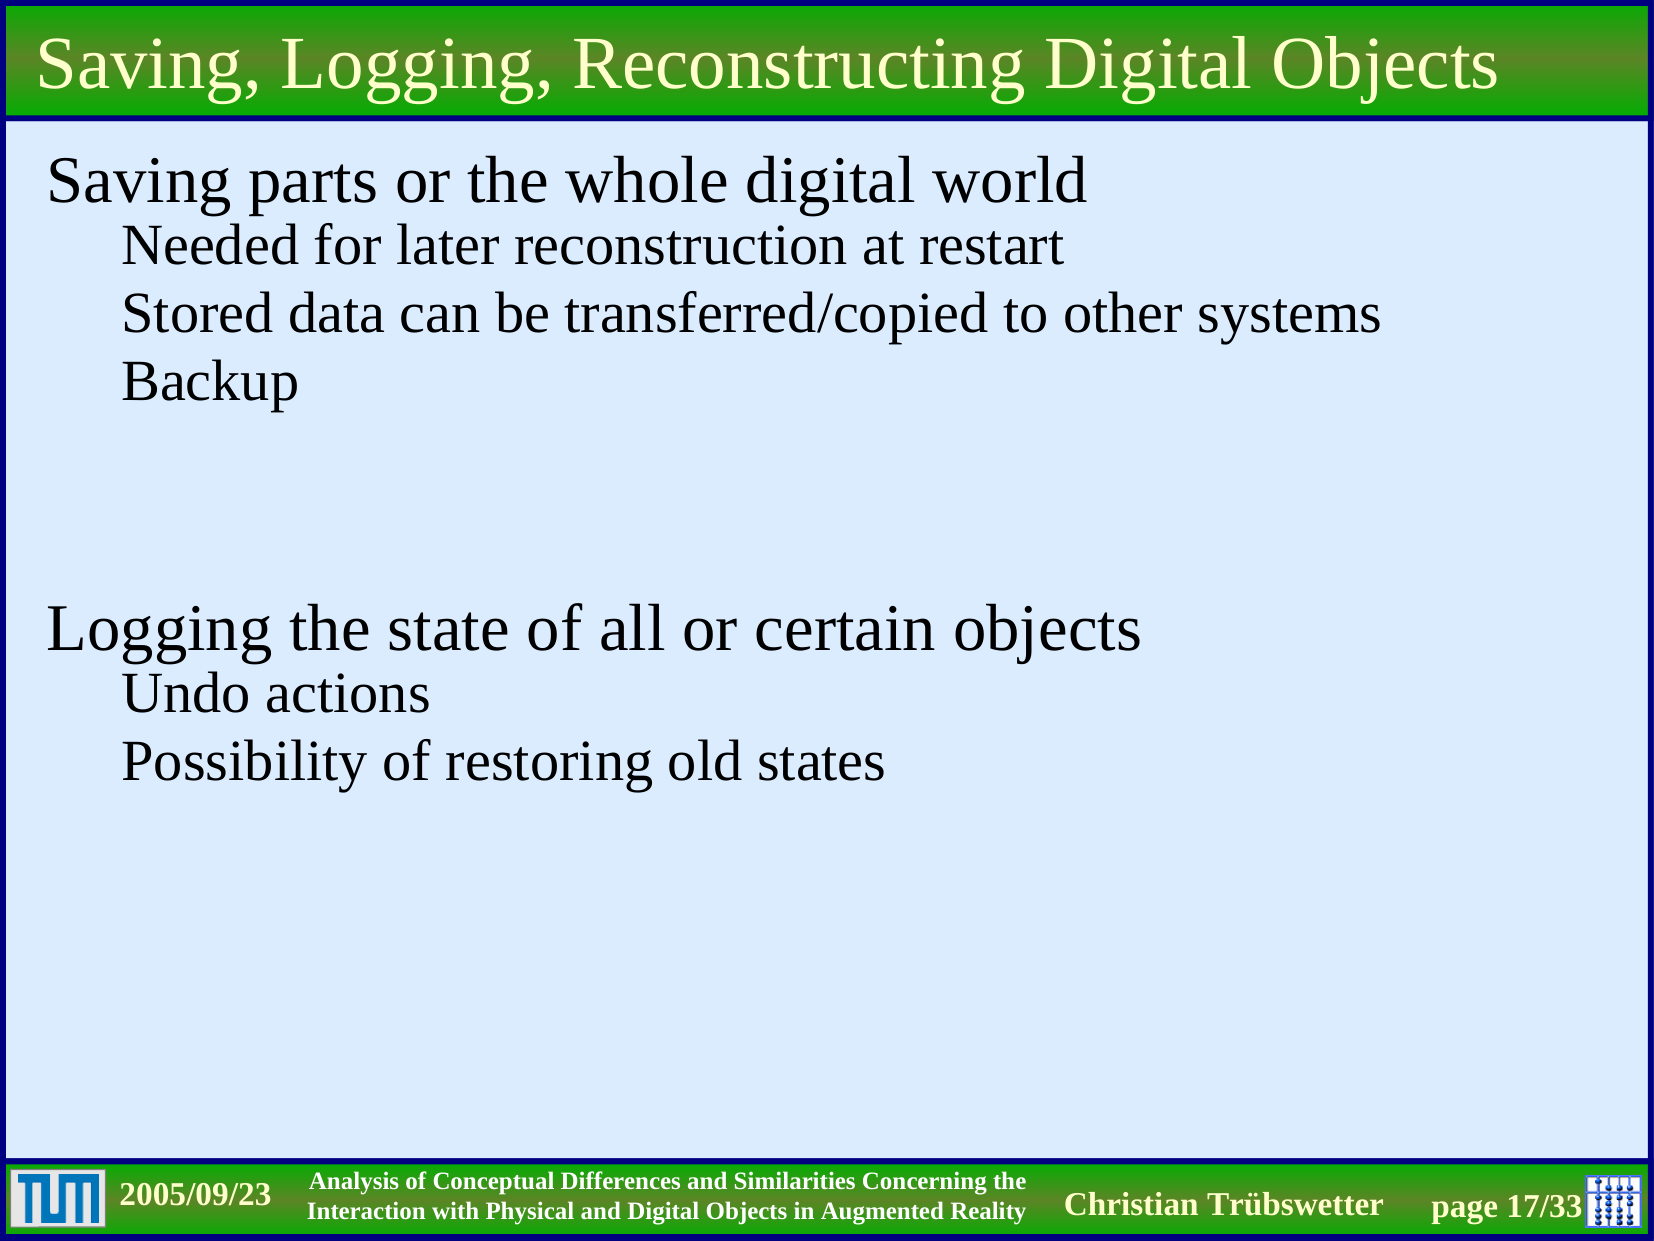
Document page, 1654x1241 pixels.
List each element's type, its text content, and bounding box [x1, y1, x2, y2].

list Saving parts or the whole digital world Needed for later reconstruction at restart Stored data can be transferred/copied to other systems Backup Logging the state of all or certain objects Undo actions Possibility of restoring old states [29, 147, 1622, 1140]
title Saving, Logging, Reconstructing Digital Objects [35, 0, 1628, 176]
picture [1585, 1175, 1642, 1228]
picture [18, 1174, 99, 1223]
